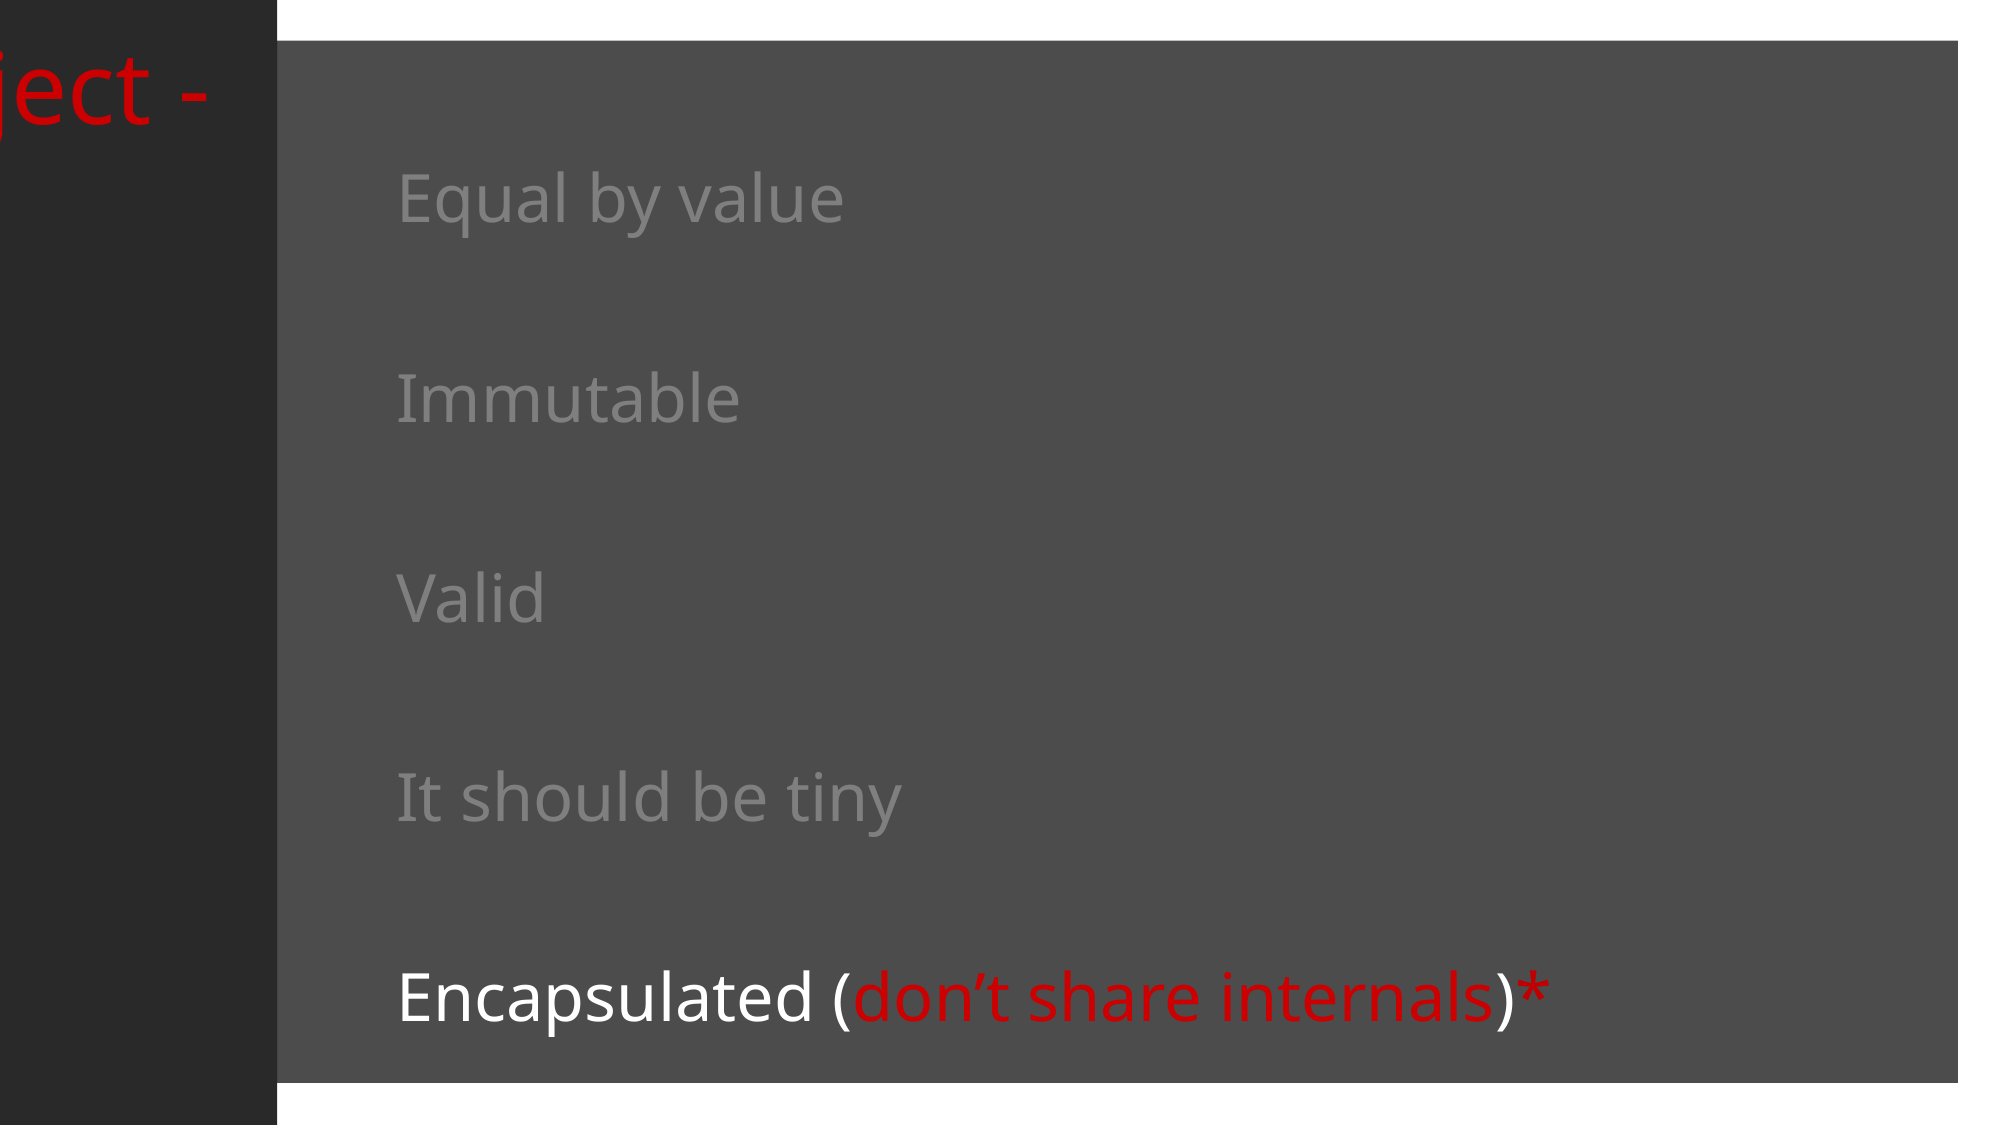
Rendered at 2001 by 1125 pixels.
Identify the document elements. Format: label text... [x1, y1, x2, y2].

text_box [0, 0, 1958, 1125]
text_box Equal by value Immutable Valid It should be tiny Encapsulated (don’t share internals)* [381, 28, 1660, 1018]
text_box ----- single value object - [74, 17, 226, 1115]
